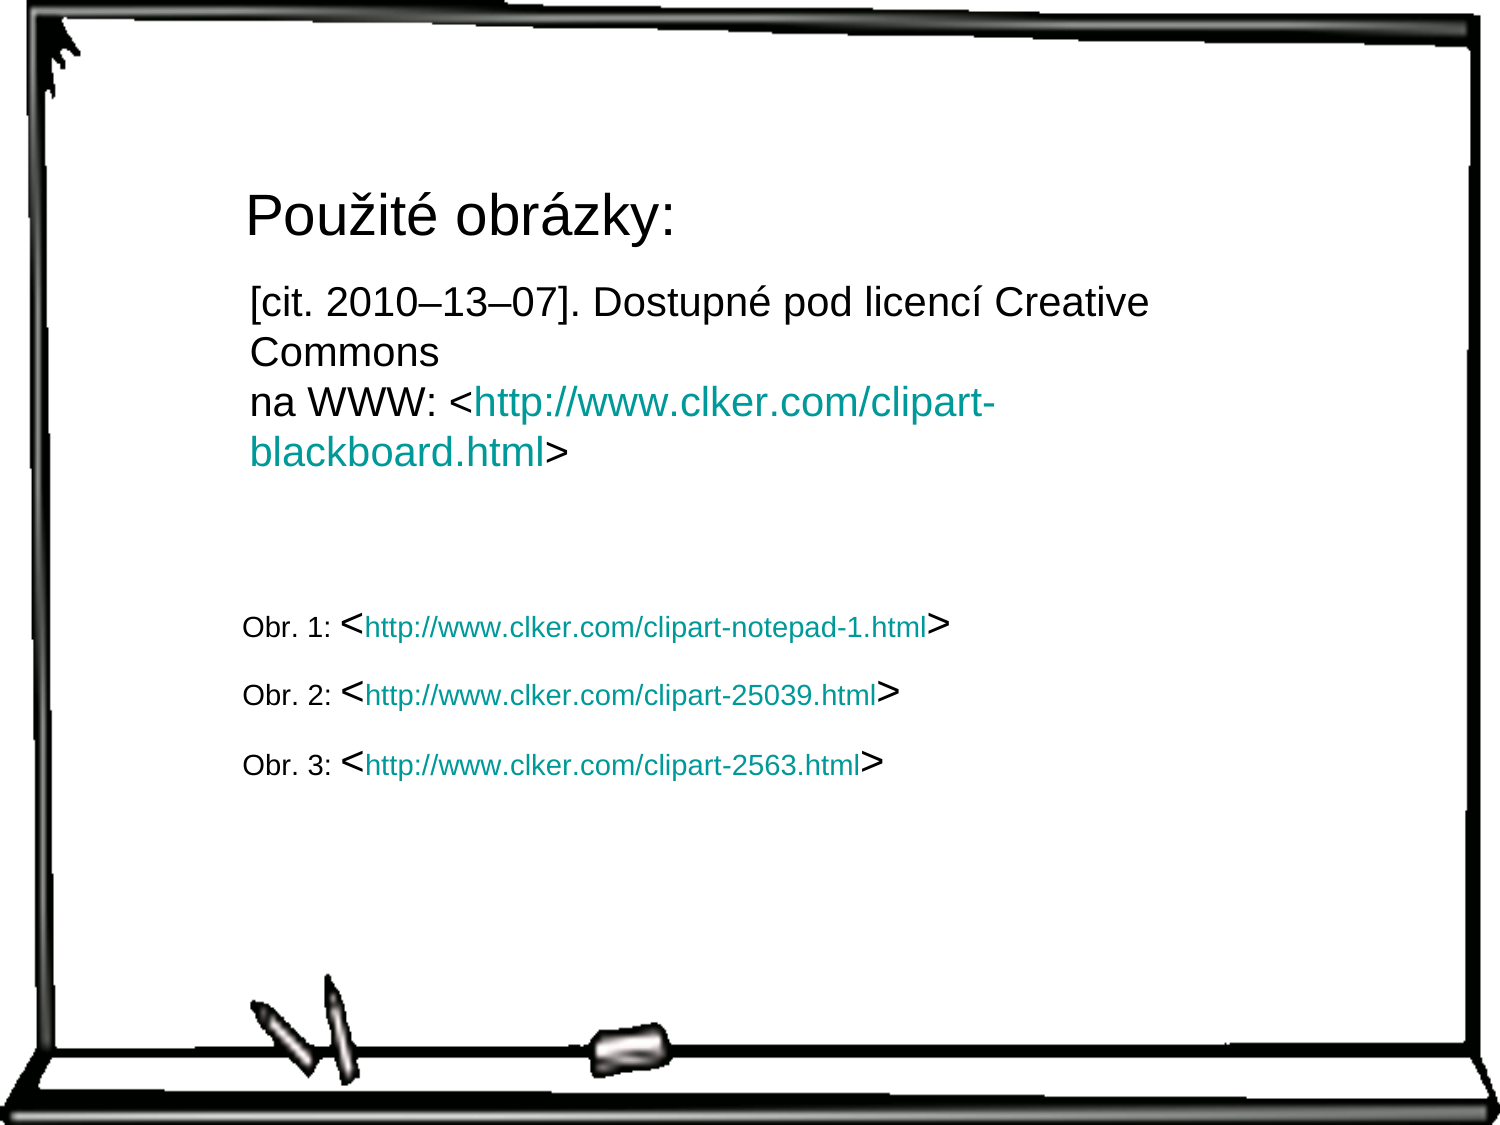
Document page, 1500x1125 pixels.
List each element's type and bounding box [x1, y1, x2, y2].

text_box [230, 169, 1199, 256]
text_box [227, 656, 916, 722]
picture [0, 0, 1500, 1125]
text_box [227, 588, 967, 654]
text_box [234, 266, 1204, 533]
text_box [227, 726, 900, 792]
